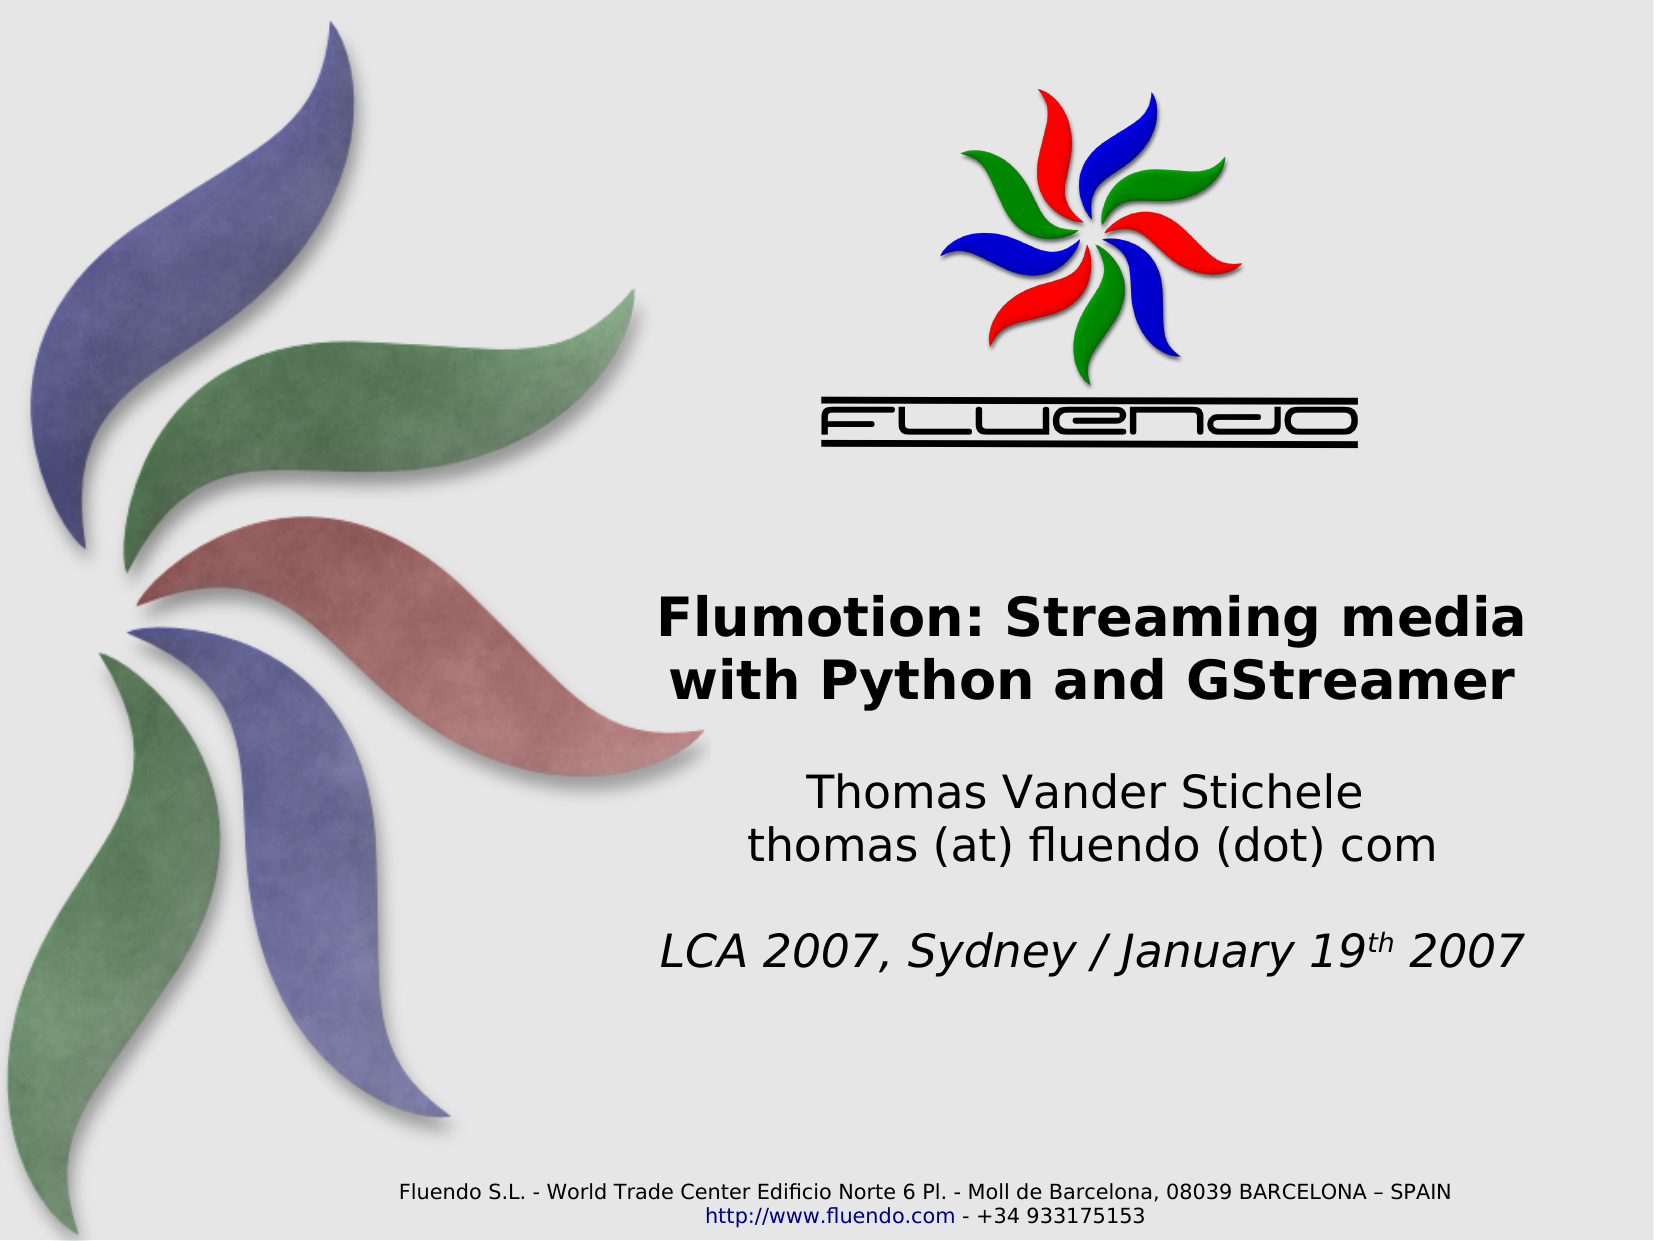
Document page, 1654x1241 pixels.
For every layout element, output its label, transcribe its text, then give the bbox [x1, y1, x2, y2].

text_box Flumotion: Streaming media with Python and GStreamer Thomas Vander Stichele thomas (at) fluendo (dot) com LCA 2007, Sydney / January 19th 2007 [590, 531, 1595, 1034]
picture [784, 84, 1400, 466]
picture [0, 0, 711, 1241]
